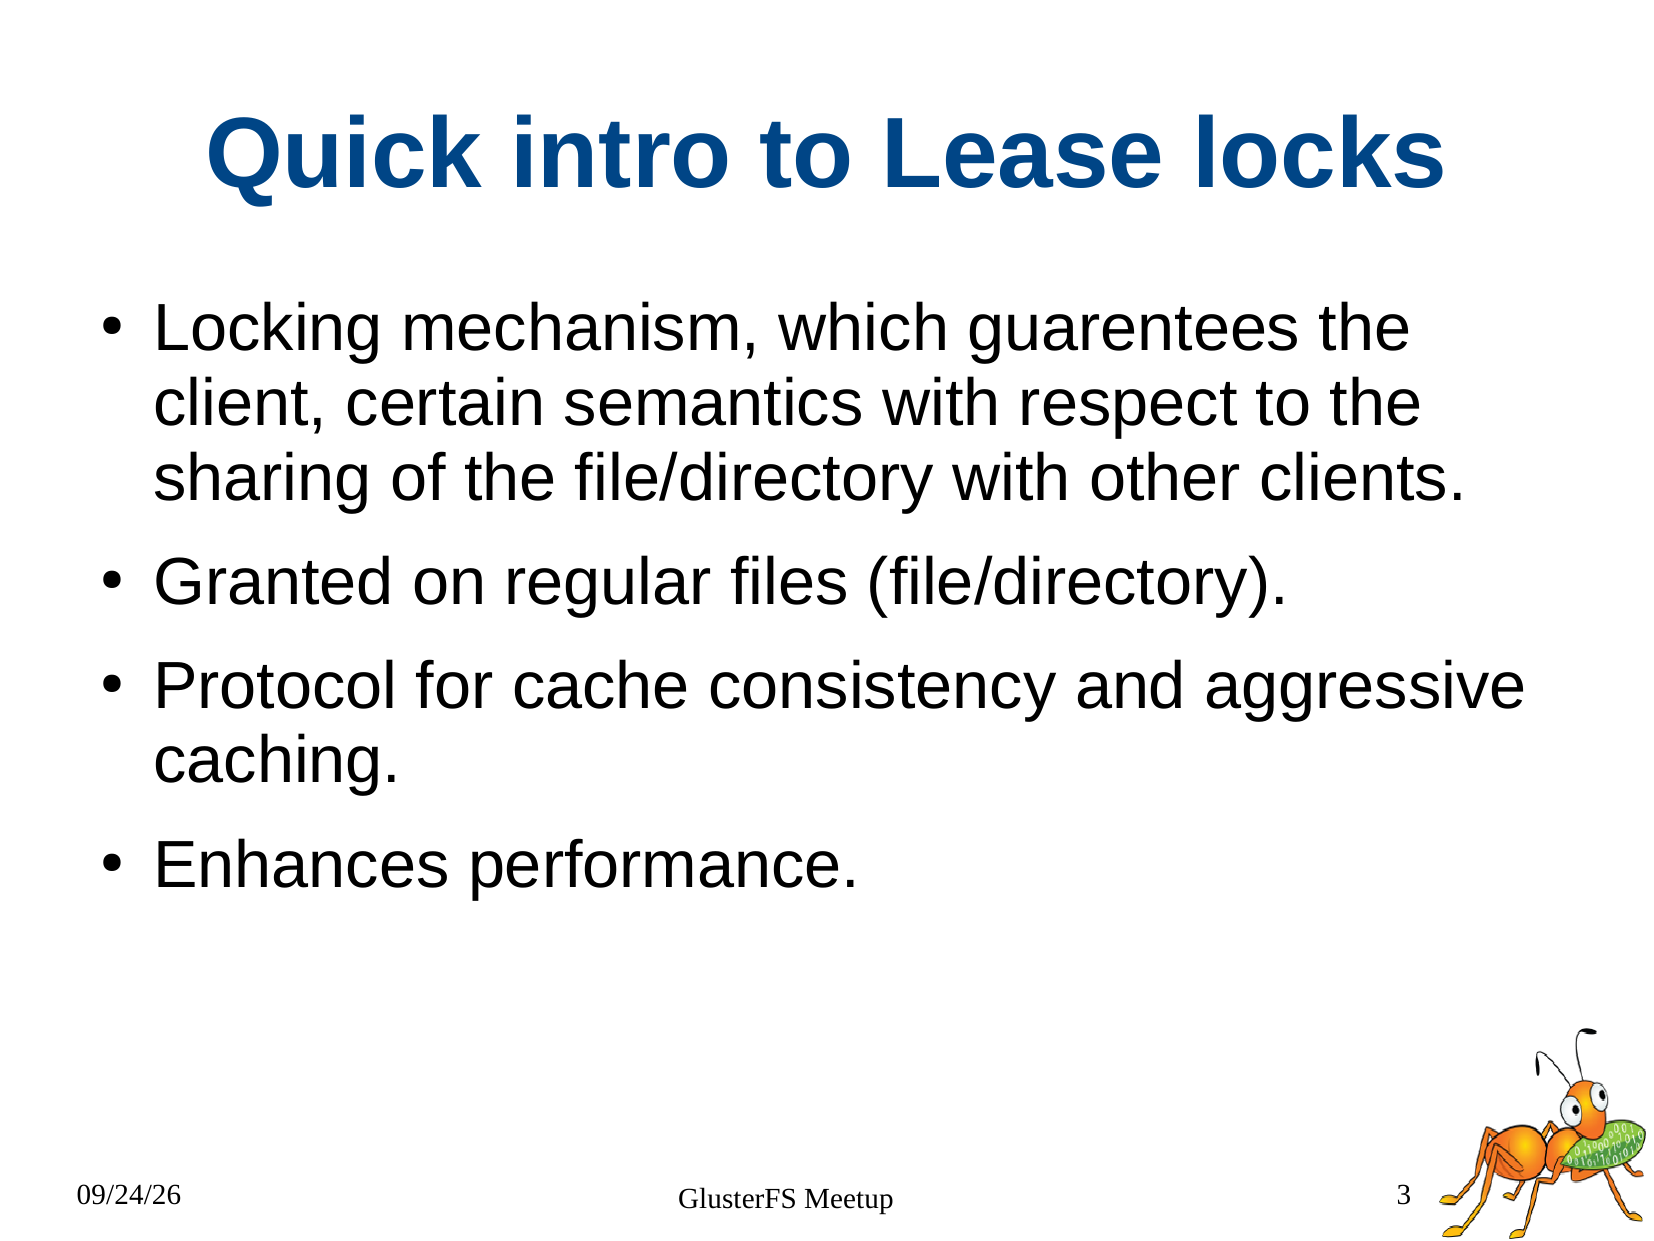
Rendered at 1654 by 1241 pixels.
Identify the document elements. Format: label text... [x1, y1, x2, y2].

list Locking mechanism, which guarentees the client, certain semantics with respect to the sharing of the file/directory with other clients. Granted on regular files (file/directory). Protocol for cache consistency and aggressive caching. Enhances performance. [82, 290, 1571, 1066]
picture [1436, 1027, 1648, 1241]
title Quick intro to Lease locks [82, 49, 1571, 257]
